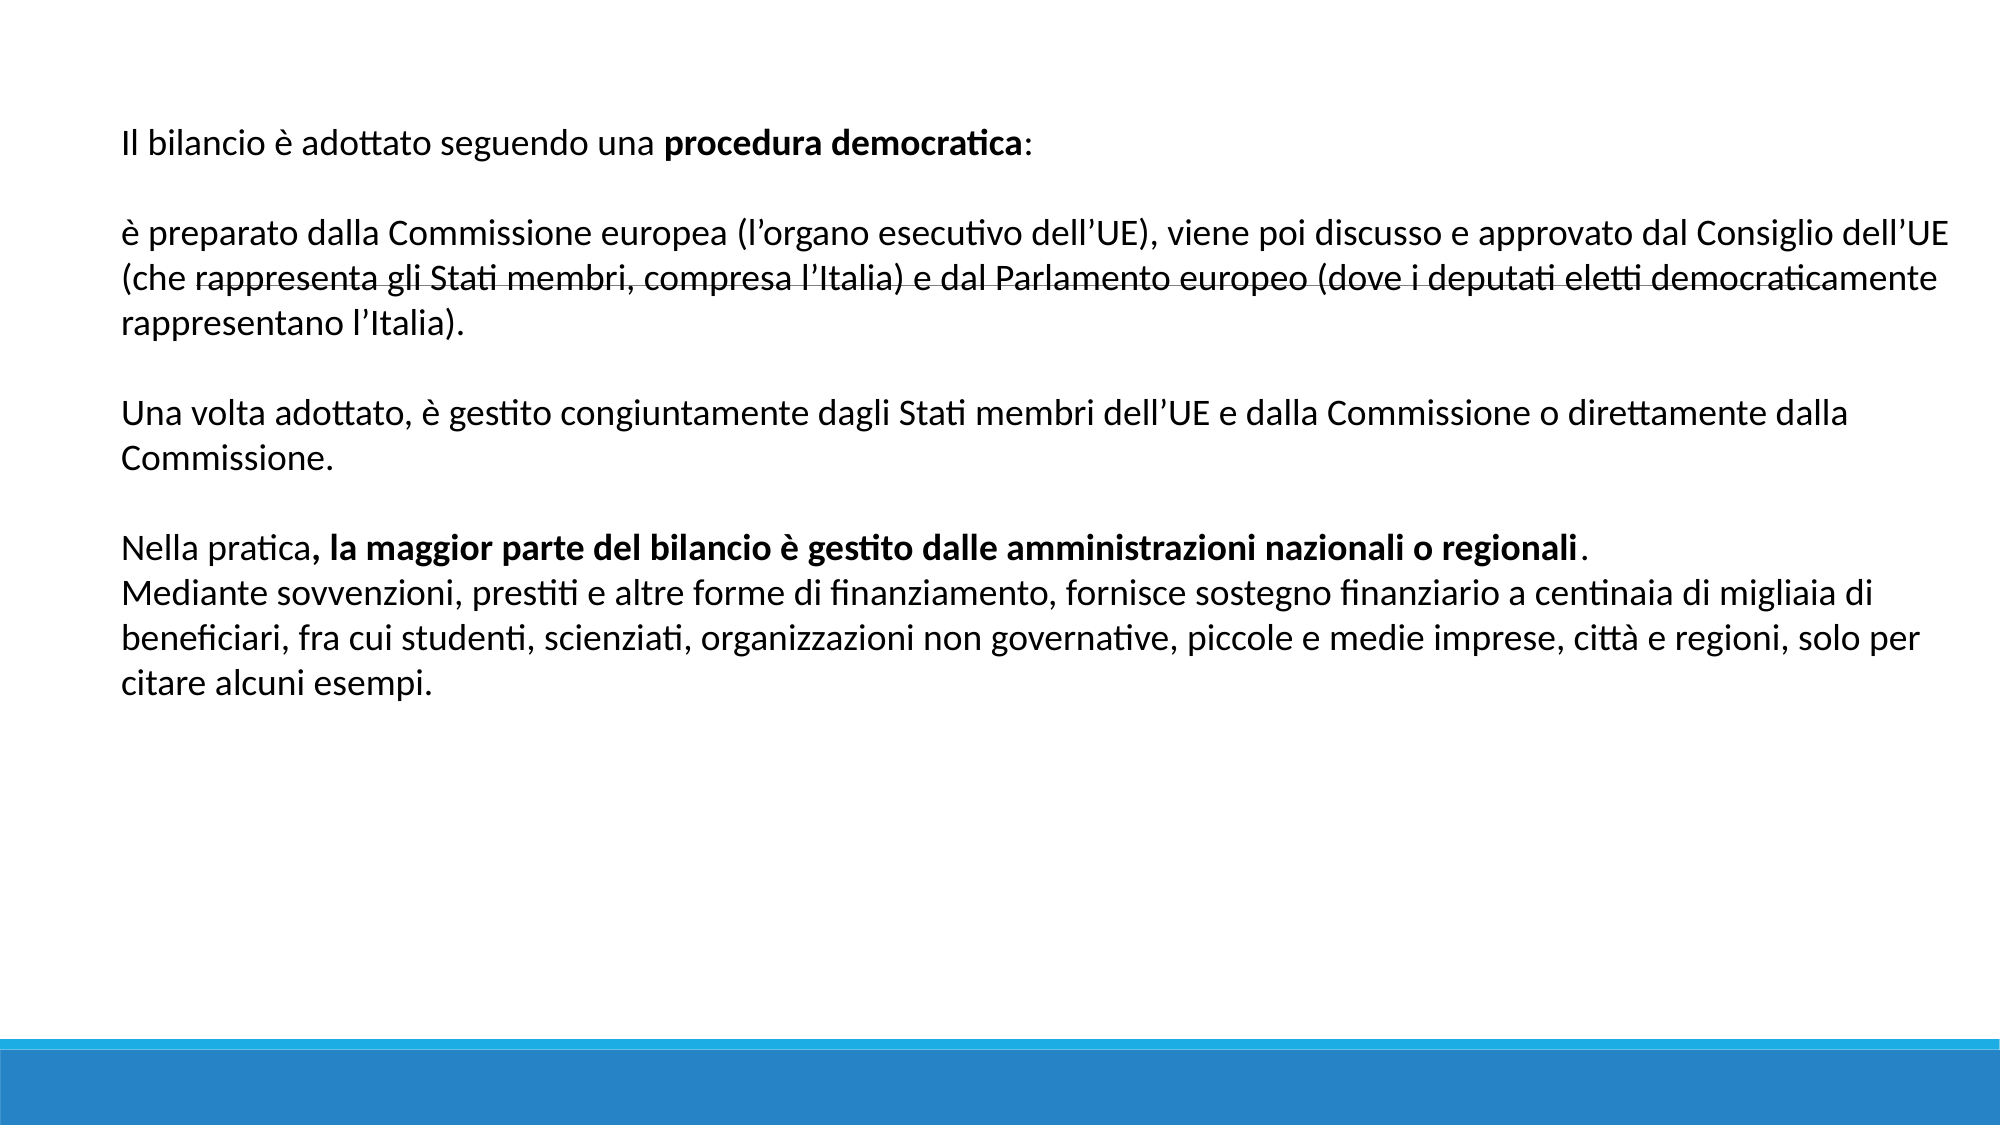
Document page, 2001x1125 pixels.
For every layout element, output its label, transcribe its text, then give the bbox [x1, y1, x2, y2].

text_box Il bilancio è adottato seguendo una procedura democratica: è preparato dalla Commissione europea (l’organo esecutivo dell’UE), viene poi discusso e approvato dal Consiglio dell’UE (che rappresenta gli Stati membri, compresa l’Italia) e dal Parlamento europeo (dove i deputati eletti democraticamente rappresentano l’Italia). Una volta adottato, è gestito congiuntamente dagli Stati membri dell’UE e dalla Commissione o direttamente dalla Commissione. Nella pratica, la maggior parte del bilancio è gestito dalle amministrazioni nazionali o regionali. Mediante sovvenzioni, prestiti e altre forme di finanziamento, fornisce sostegno finanziario a centinaia di migliaia di beneficiari, fra cui studenti, scienziati, organizzazioni non governative, piccole e medie imprese, città e regioni, solo per citare alcuni esempi. [106, 110, 1969, 711]
